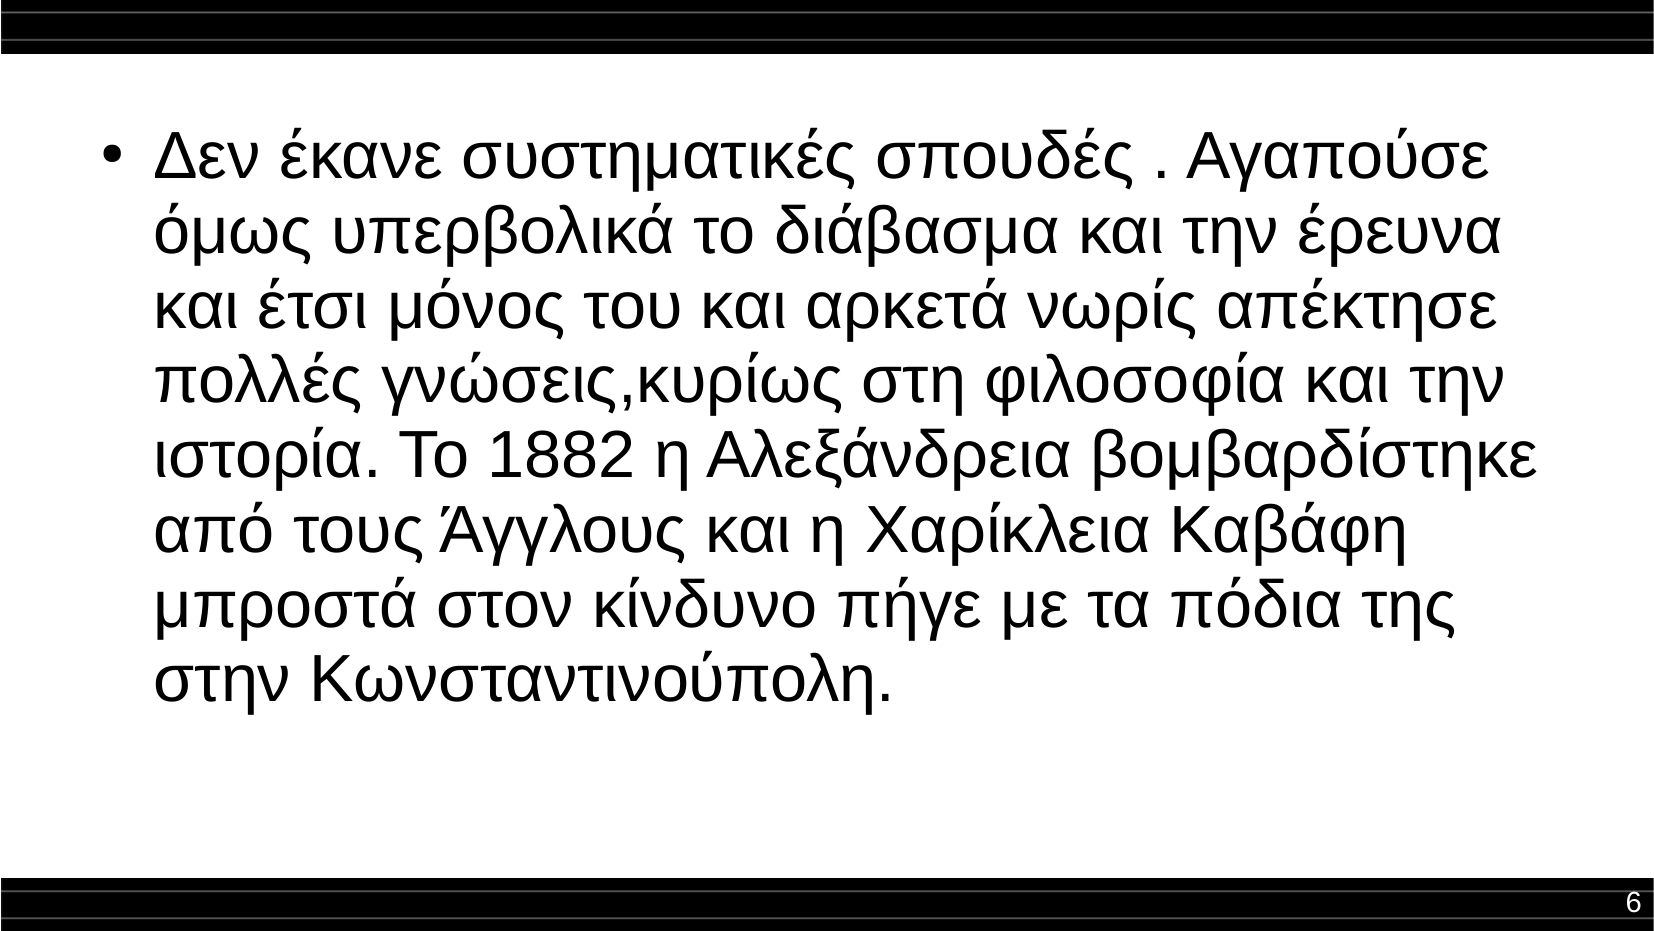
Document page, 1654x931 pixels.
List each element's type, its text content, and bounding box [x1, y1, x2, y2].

picture [1, 0, 1654, 54]
picture [1, 878, 1654, 931]
list Δεν έκανε συστηματικές σπουδές . Αγαπούσε όμως υπερβολικά το διάβασμα και την έρευνα και έτσι μόνος του και αρκετά νωρίς απέκτησε πολλές γνώσεις,κυρίως στη φιλοσοφία και την ιστορία. Το 1882 η Αλεξάνδρεια βομβαρδίστηκε από τους Άγγλους και η Χαρίκλεια Καβάφη μπροστά στον κίνδυνο πήγε με τα πόδια της στην Κωνσταντινούπολη. [82, 118, 1571, 827]
